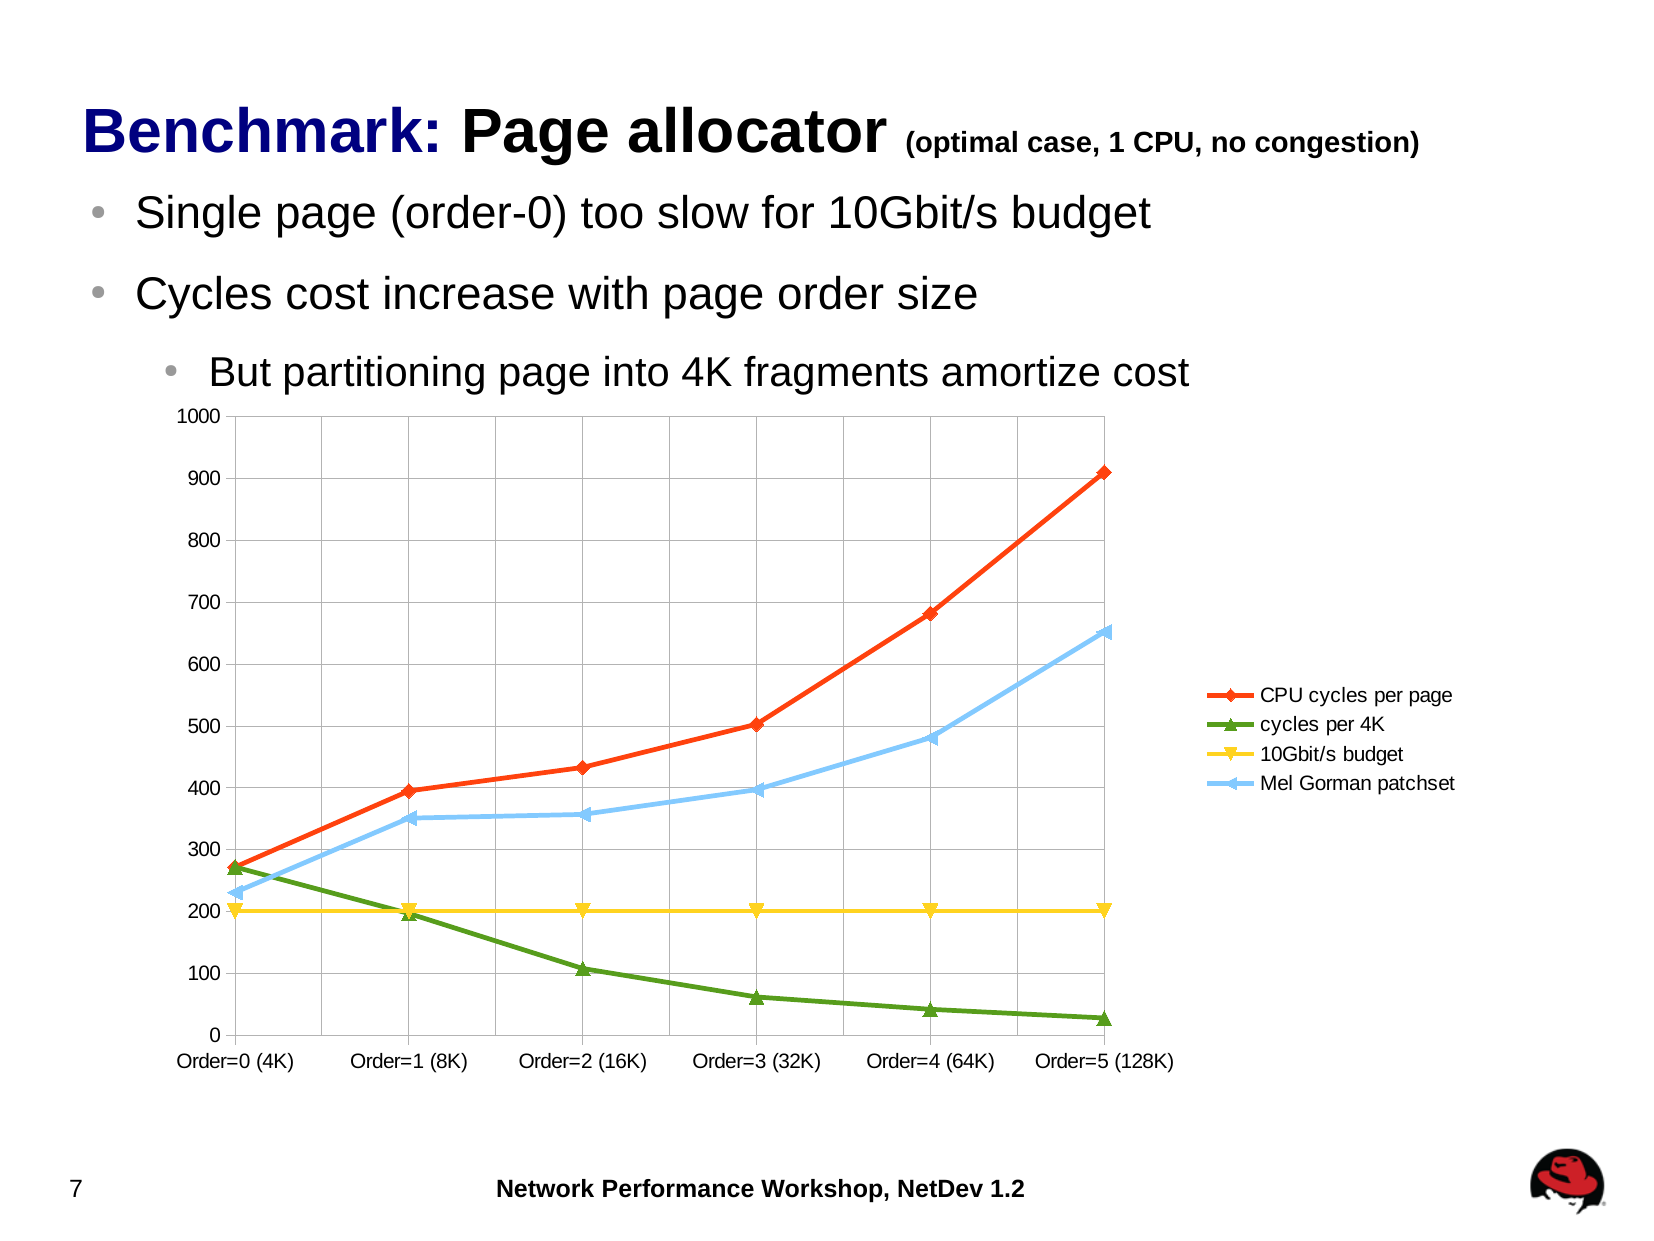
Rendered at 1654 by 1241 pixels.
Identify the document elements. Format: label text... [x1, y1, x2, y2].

chart [150, 468, 1475, 1088]
picture [1529, 1146, 1612, 1224]
title Benchmark: Page allocator (optimal case, 1 CPU, no congestion) [82, 37, 1571, 226]
list Single page (order-0) too slow for 10Gbit/s budget Cycles cost increase with page order size But partitioning page into 4K fragments amortize cost [75, 187, 1563, 468]
